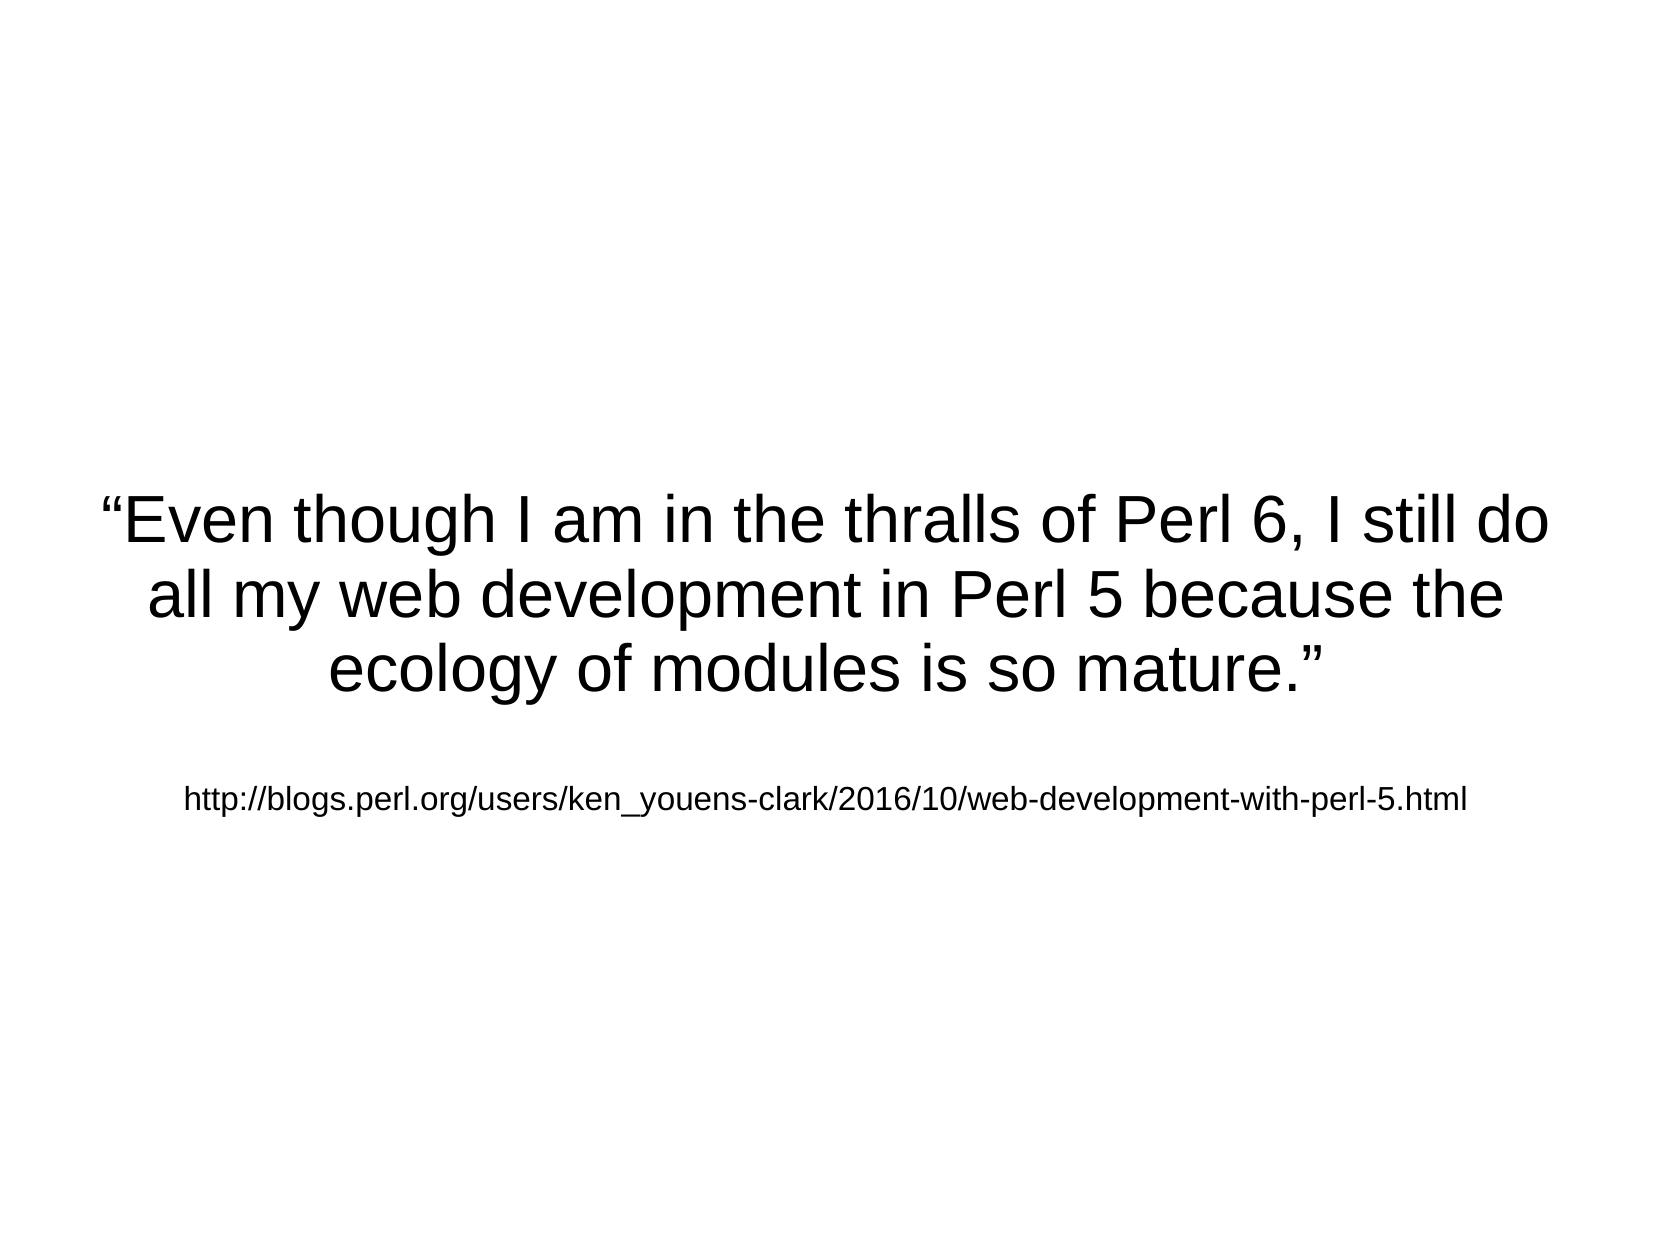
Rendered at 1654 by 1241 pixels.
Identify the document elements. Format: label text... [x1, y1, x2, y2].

subtitle “Even though I am in the thralls of Perl 6, I still do all my web development in Perl 5 because the ecology of modules is so mature.” http://blogs.perl.org/users/ken_youens-clark/2016/10/web-development-with-perl-5.html [82, 290, 1571, 1010]
